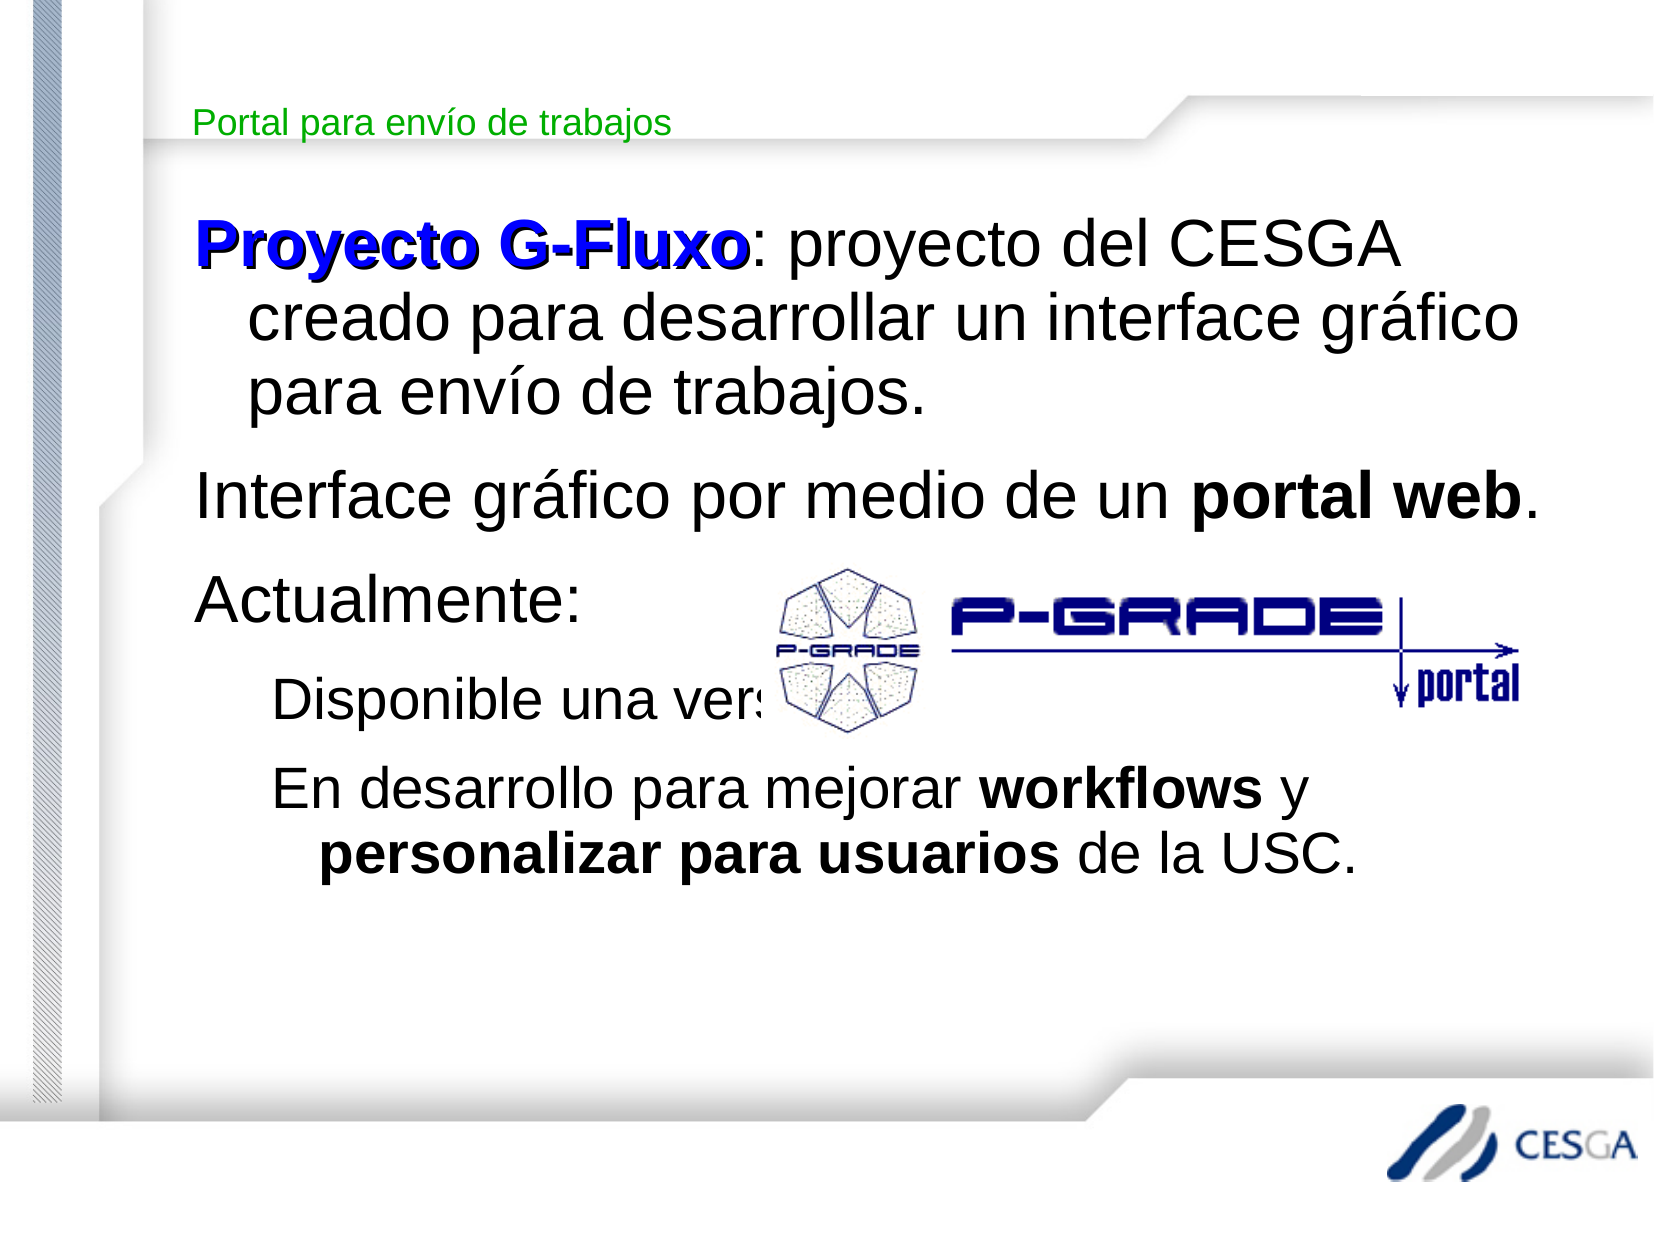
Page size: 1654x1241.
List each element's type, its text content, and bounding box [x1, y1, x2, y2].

picture [0, 0, 1654, 1241]
text_box Portal para envío de trabajos [177, 88, 739, 151]
text_box Proyecto G-Fluxo: proyecto del CESGA creado para desarrollar un interface gráfico para envío de trabajos. Interface gráfico por medio de un portal web. Actualmente: Disponible una versión funcional: P-Grade. En desarrollo para mejorar workflows y personalizar para usuarios de la USC. [177, 206, 1571, 1093]
